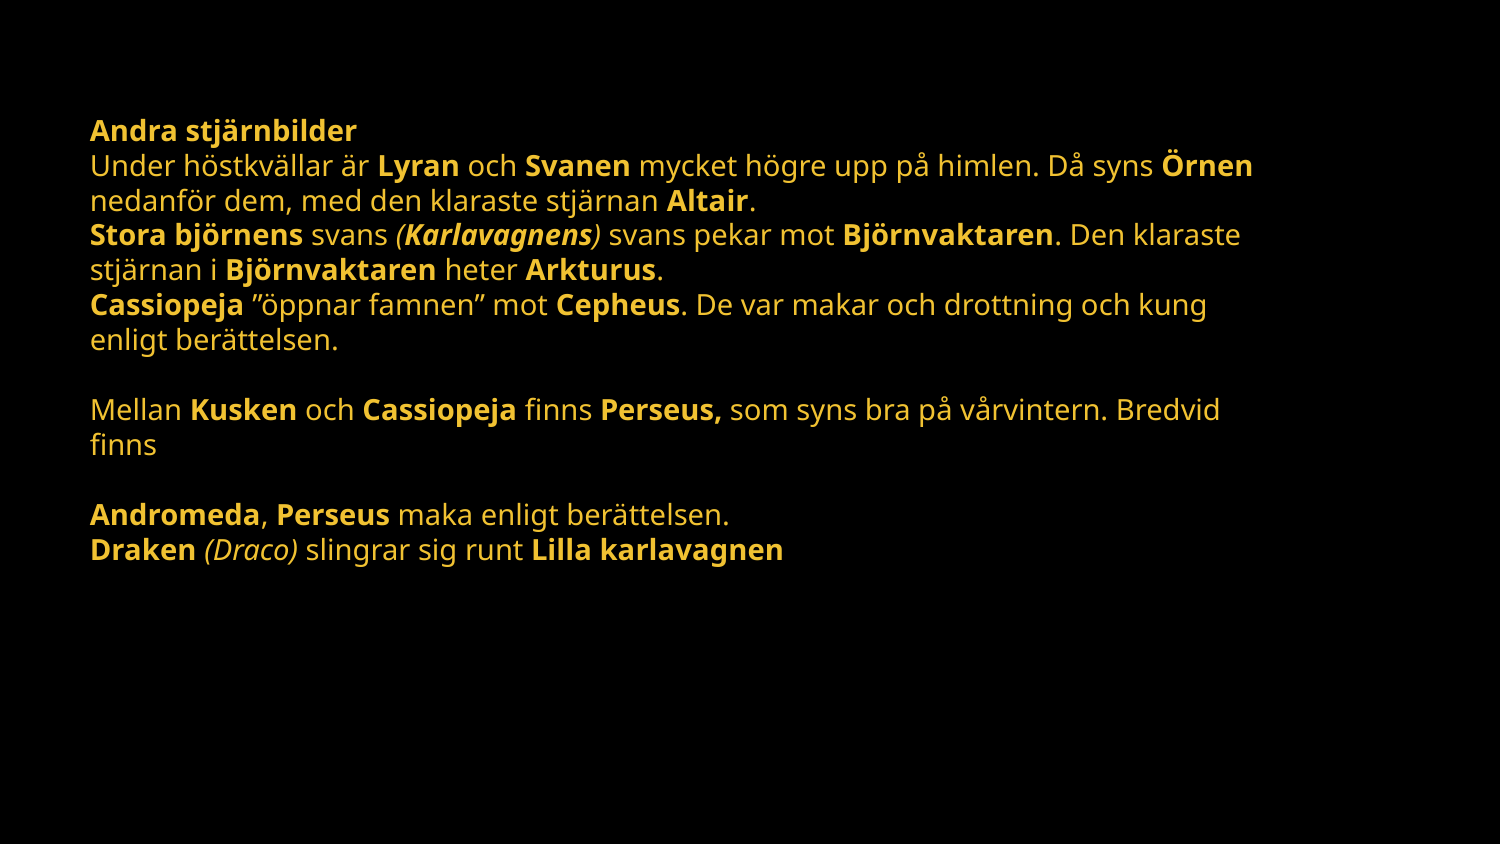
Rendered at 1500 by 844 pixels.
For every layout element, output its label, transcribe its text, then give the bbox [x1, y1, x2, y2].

text_box Andra stjärnbilder Under höstkvällar är Lyran och Svanen mycket högre upp på himlen. Då syns Örnen nedanför dem, med den klaraste stjärnan Altair. Stora björnens svans (Karlavagnens) svans pekar mot Björnvaktaren. Den klaraste stjärnan i Björnvaktaren heter Arkturus. Cassiopeja ”öppnar famnen” mot Cepheus. De var makar och drottning och kung enligt berättelsen. Mellan Kusken och Cassiopeja finns Perseus, som syns bra på vårvintern. Bredvid finns Andromeda, Perseus maka enligt berättelsen. Draken (Draco) slingrar sig runt Lilla karlavagnen [75, 96, 1425, 747]
